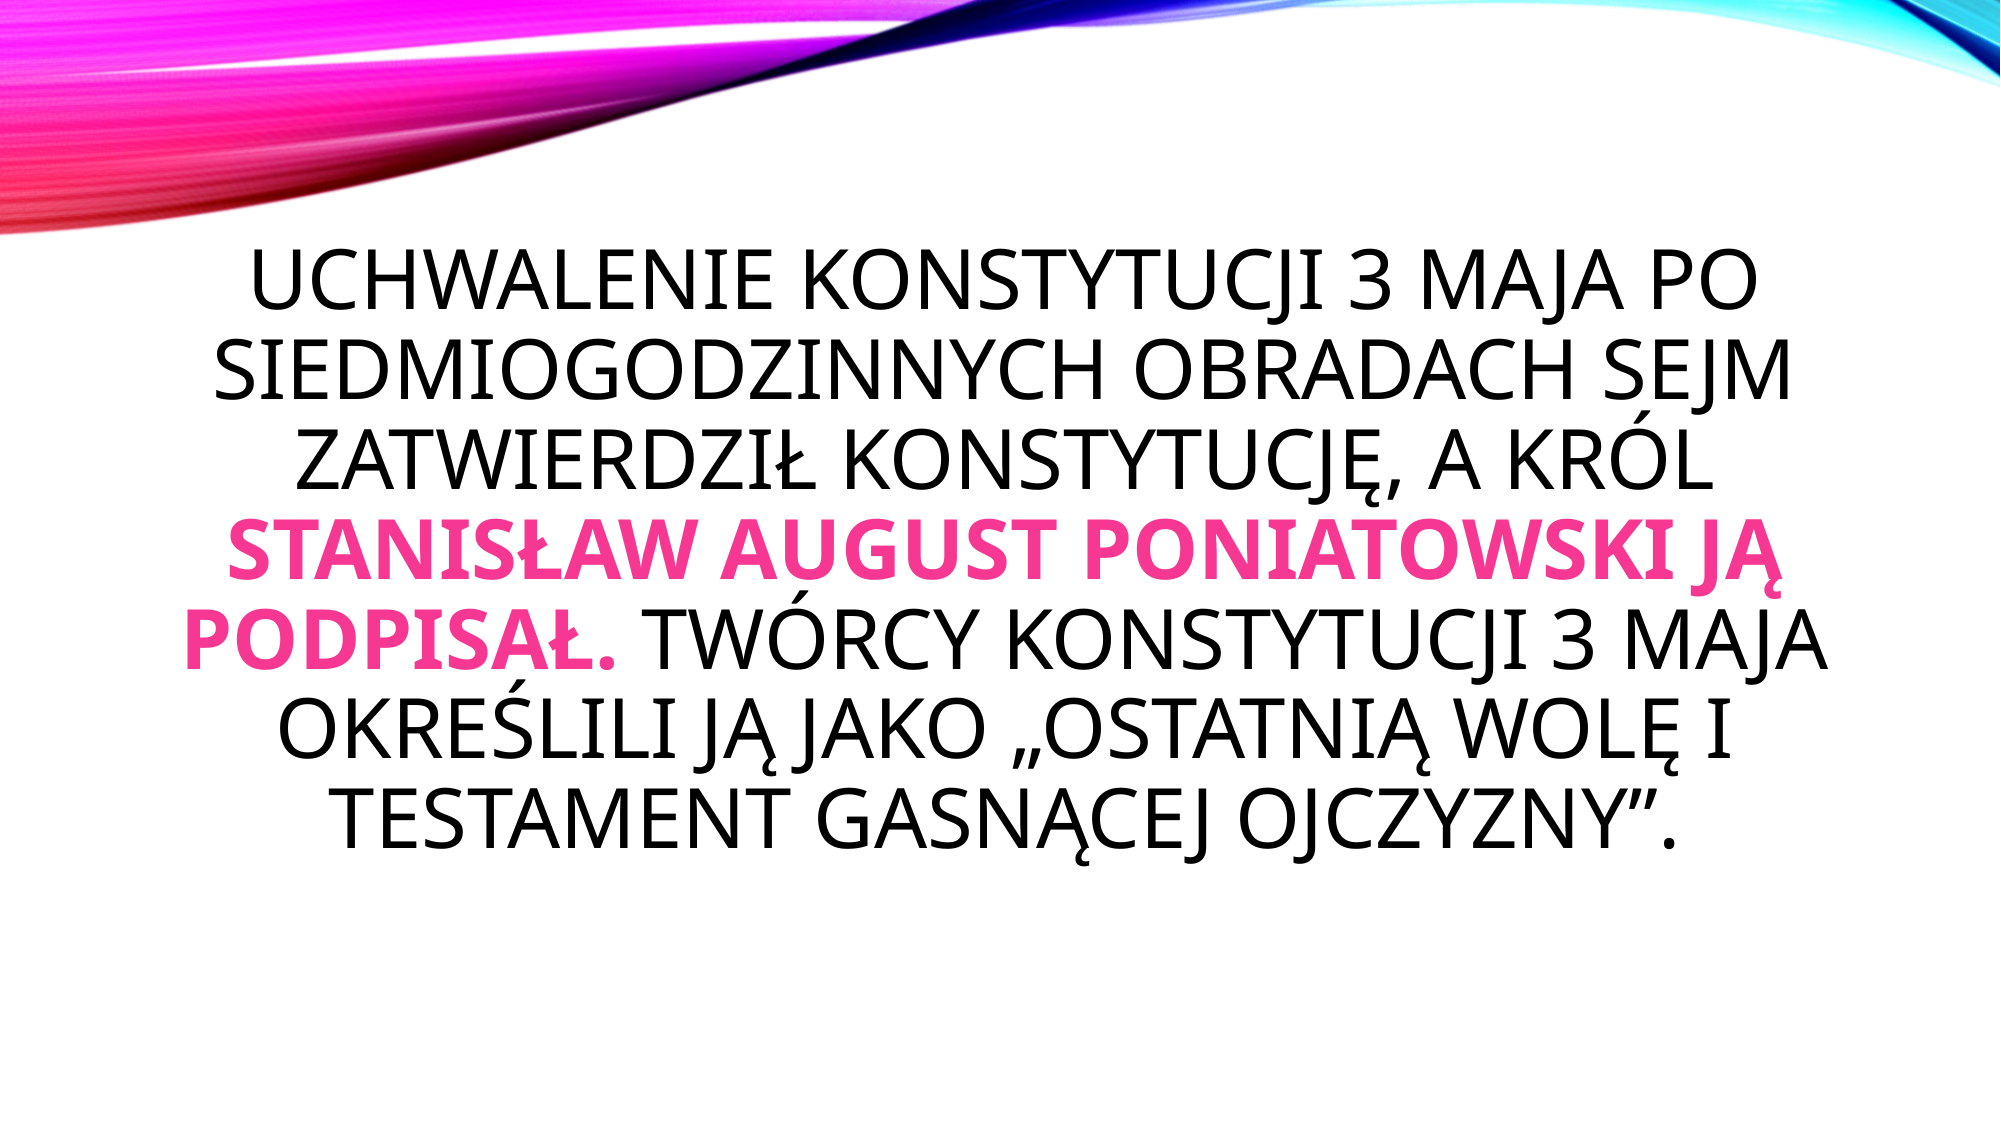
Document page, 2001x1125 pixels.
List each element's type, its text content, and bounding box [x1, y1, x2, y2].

picture [0, 0, 2000, 237]
title UCHWALENIE KONSTYTUCJI 3 MAJA Po siedmiogodzinnych obradach Sejm zatwierdził konstytucję, a król Stanisław August Poniatowski ją podpisał. Twórcy Konstytucji 3 Maja określili ją jako „ostatnią wolę i testament gasnącej Ojczyzny”. [122, 125, 1888, 980]
